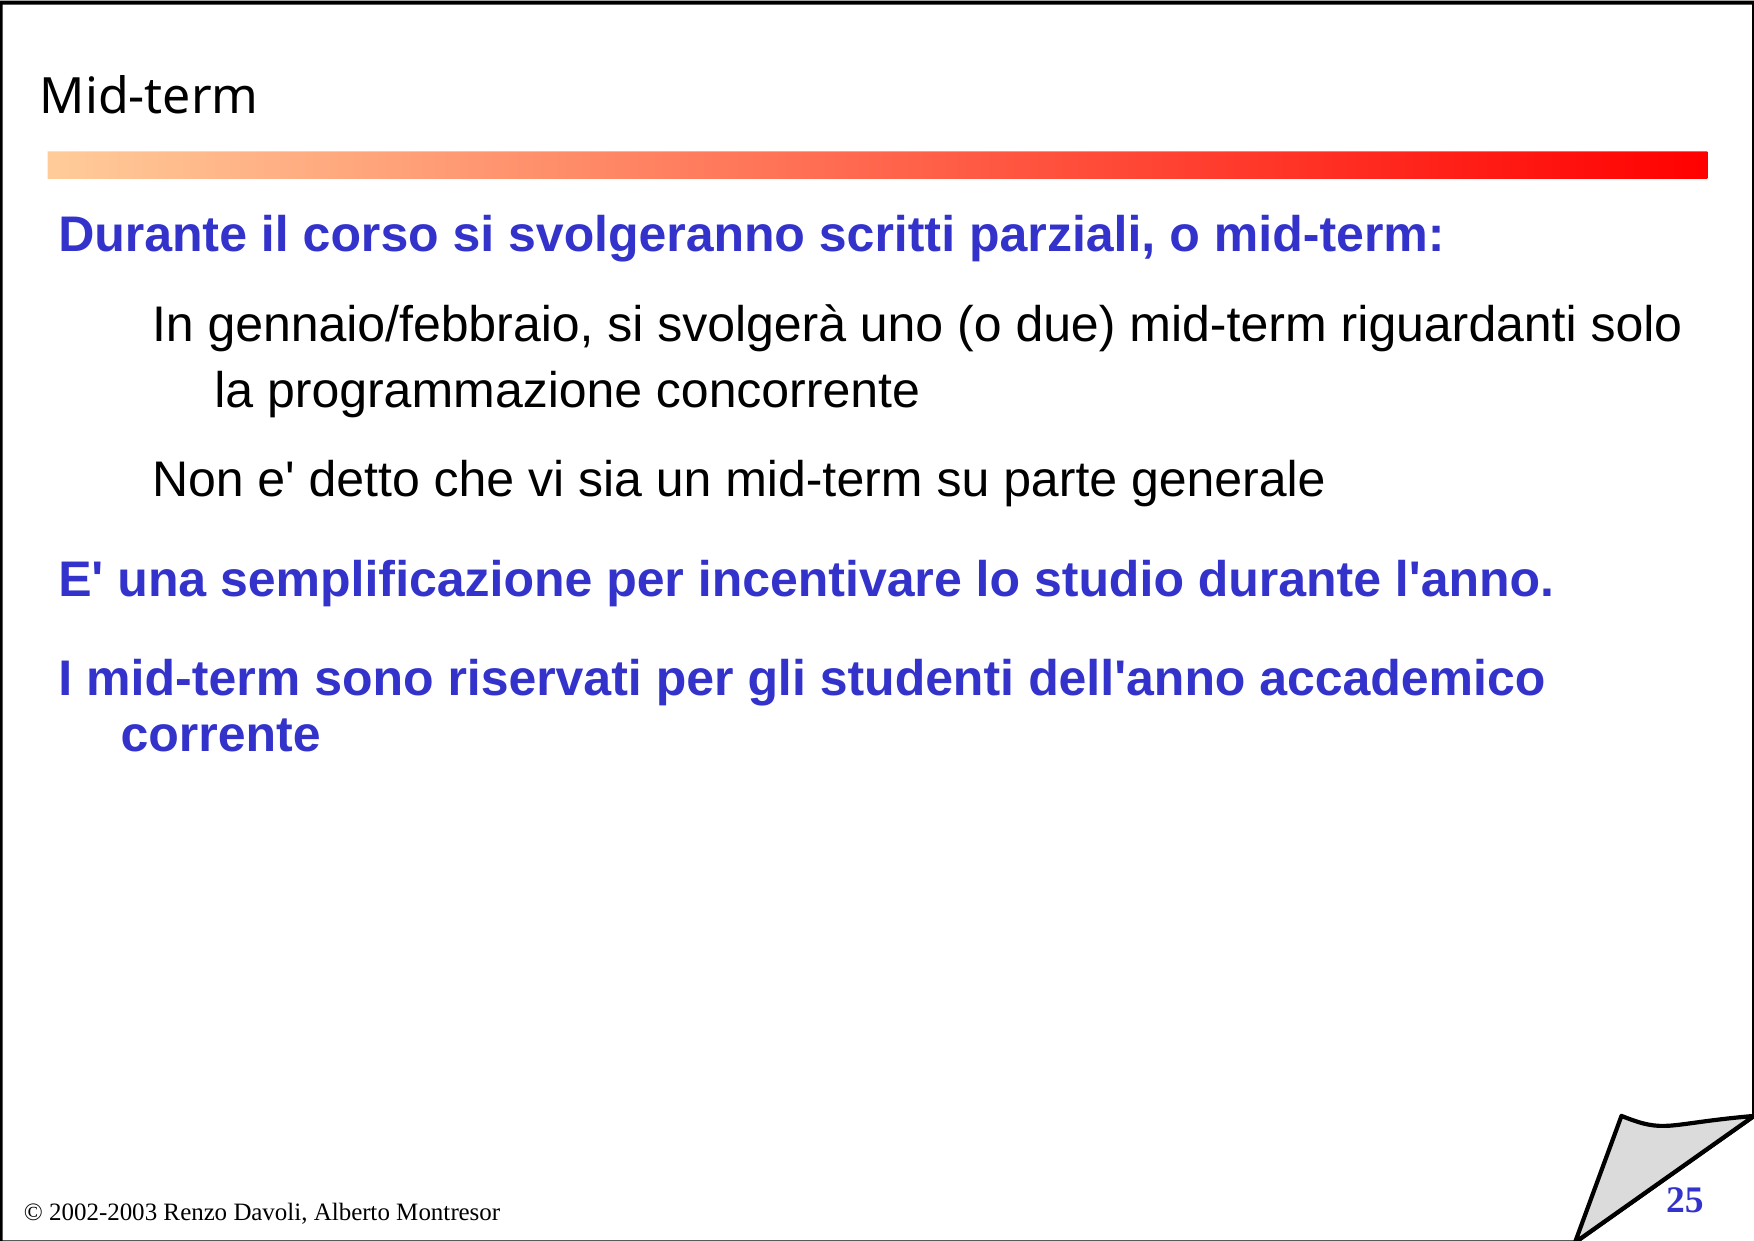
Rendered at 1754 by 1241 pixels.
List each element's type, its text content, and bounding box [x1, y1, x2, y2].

list Durante il corso si svolgeranno scritti parziali, o mid-term: In gennaio/febbraio, si svolgerà uno (o due) mid-term riguardanti solo la programmazione concorrente Non e' detto che vi sia un mid-term su parte generale E' una semplificazione per incentivare lo studio durante l'anno. I mid-term sono riservati per gli studenti dell'anno accademico corrente [58, 206, 1696, 814]
title Mid-term [40, 48, 1713, 144]
